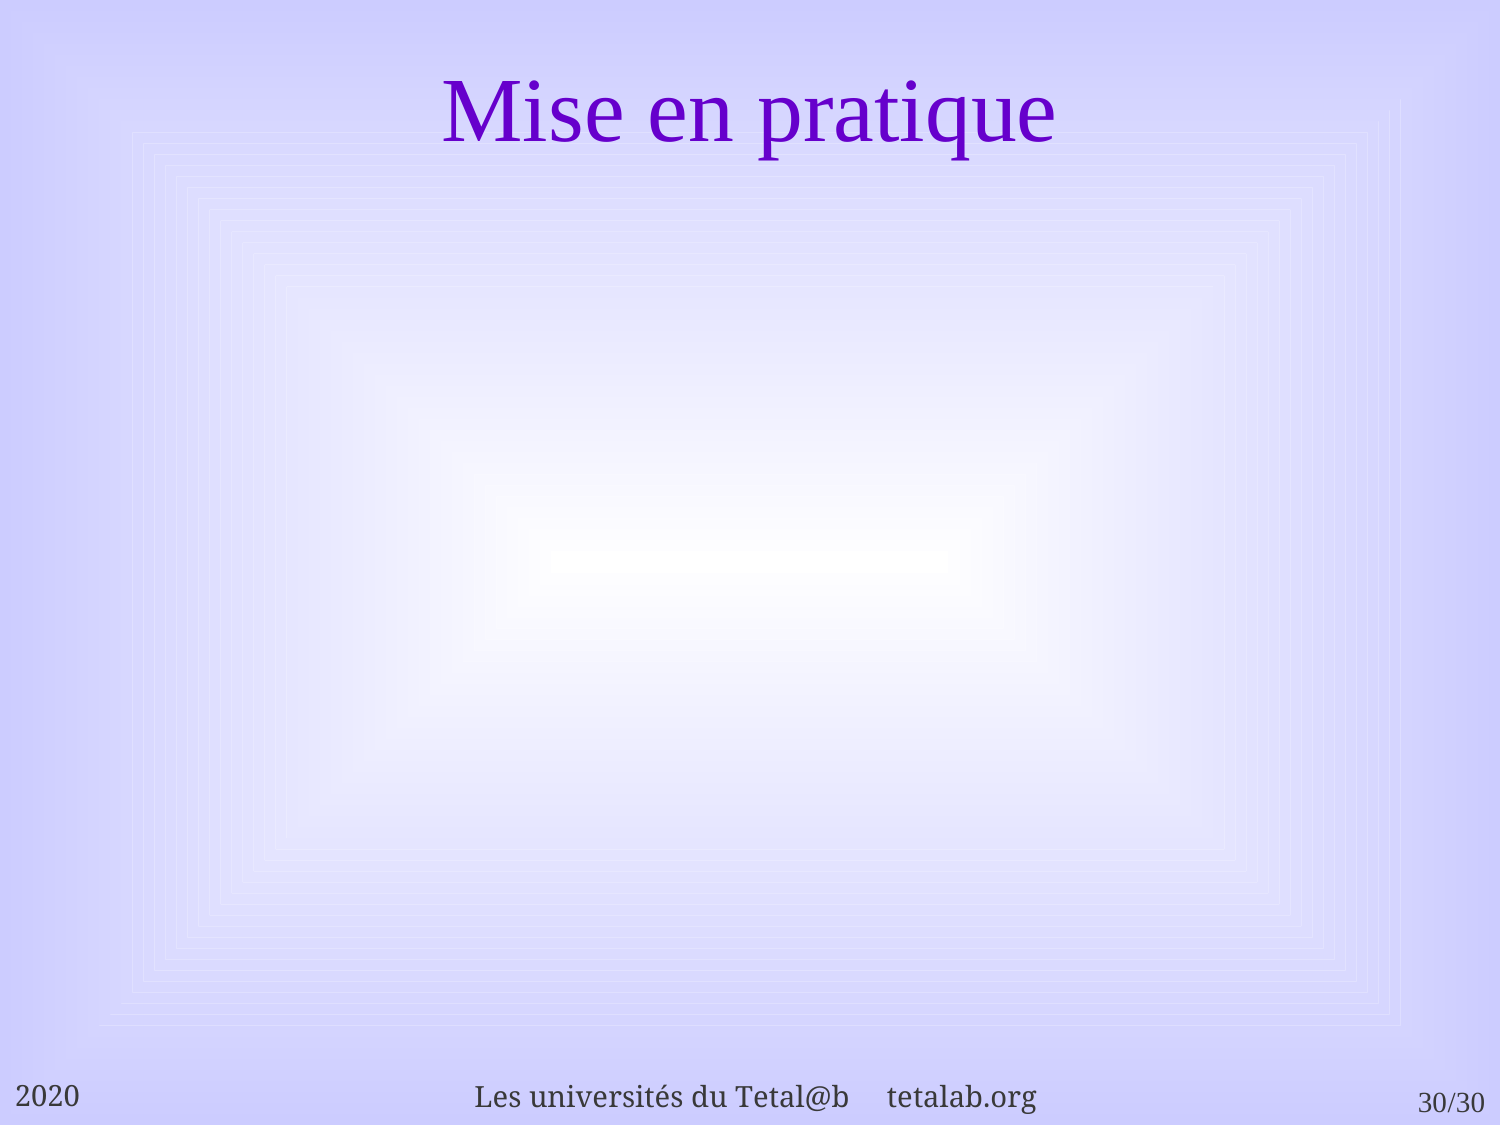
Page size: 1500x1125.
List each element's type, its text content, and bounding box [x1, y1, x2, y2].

title Mise en pratique [0, 5, 1500, 204]
